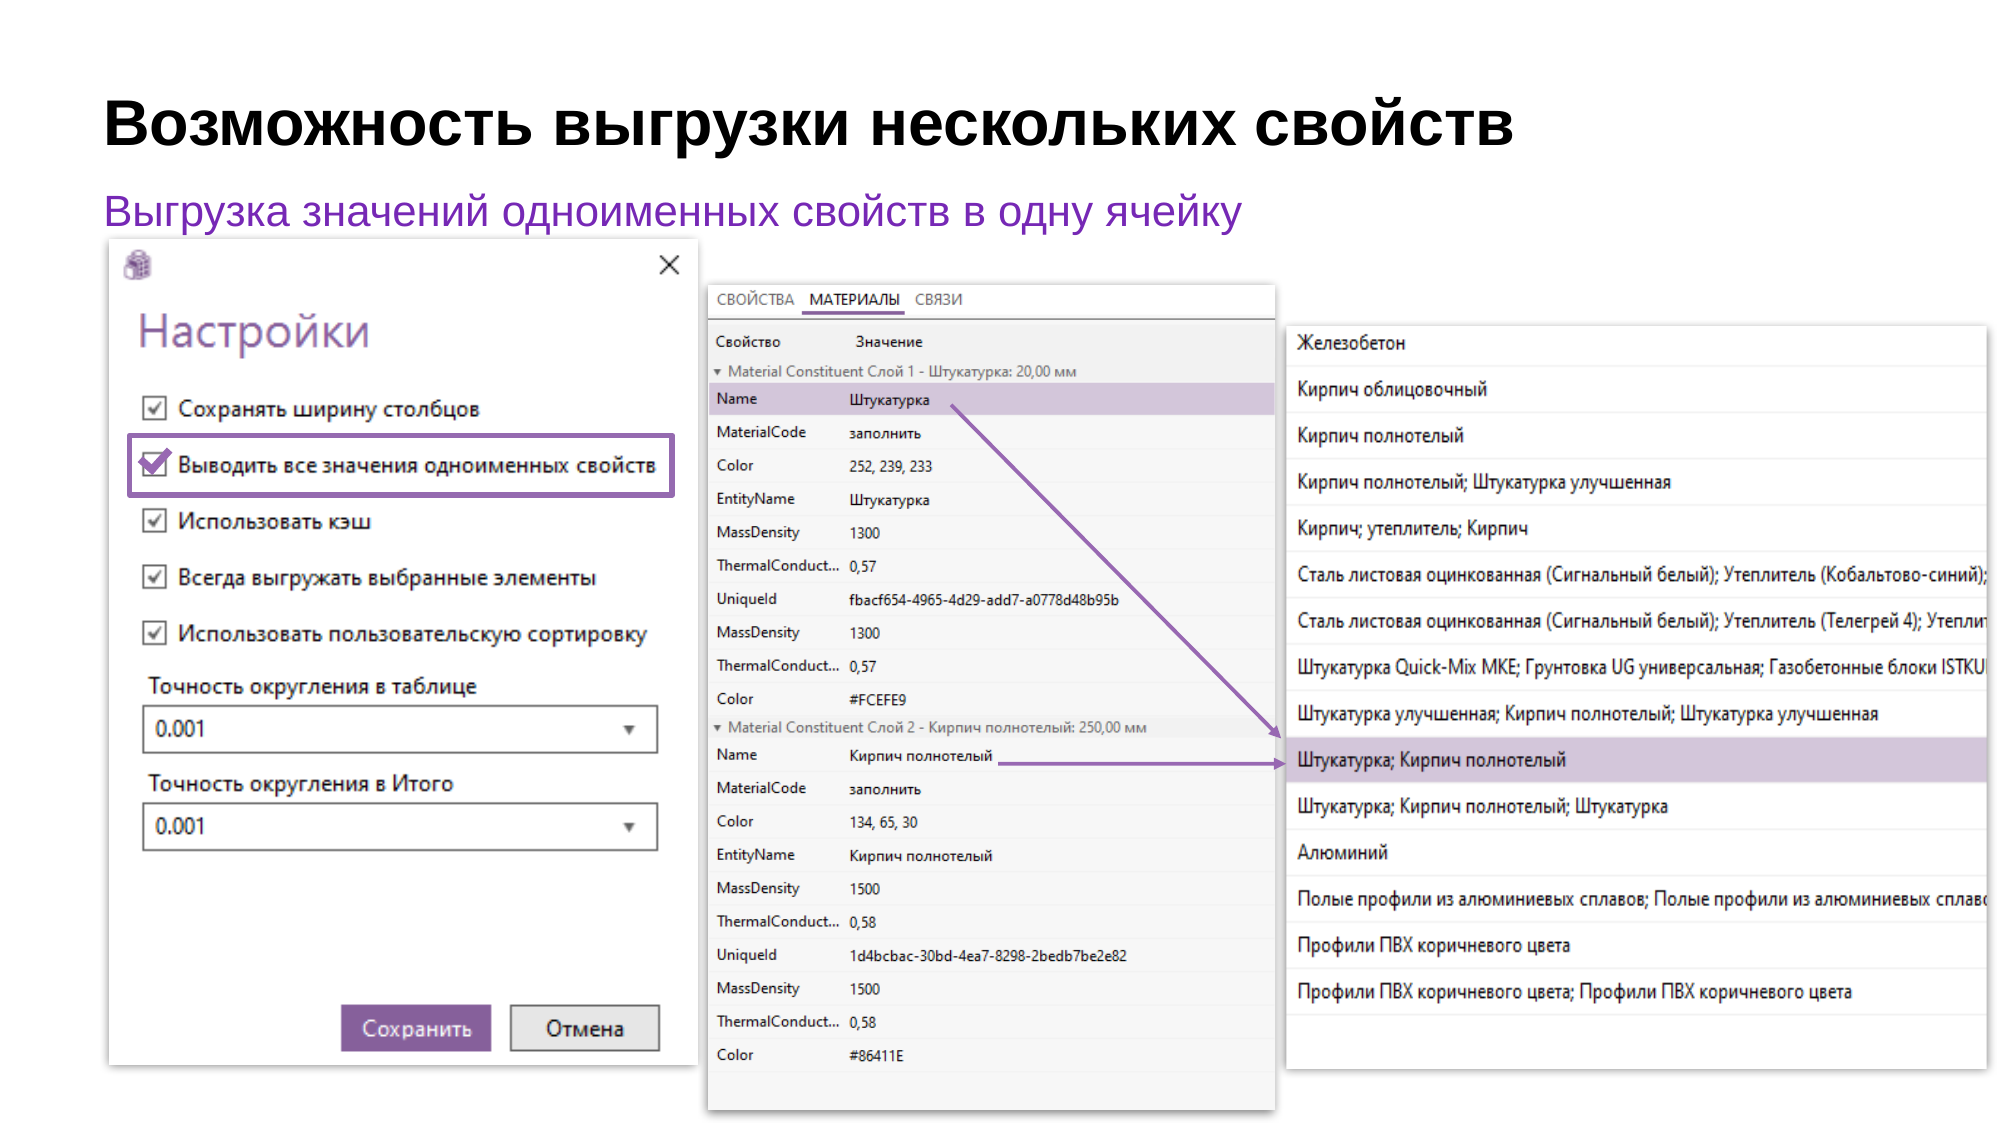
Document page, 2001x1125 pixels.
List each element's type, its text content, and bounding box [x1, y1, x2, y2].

picture [109, 239, 698, 1065]
picture [1286, 326, 1987, 1069]
text_box Возможность выгрузки нескольких свойств [88, 73, 1912, 170]
picture [708, 285, 1276, 1110]
text_box Выгрузка значений одноименных свойств в одну ячейку [88, 170, 1912, 240]
